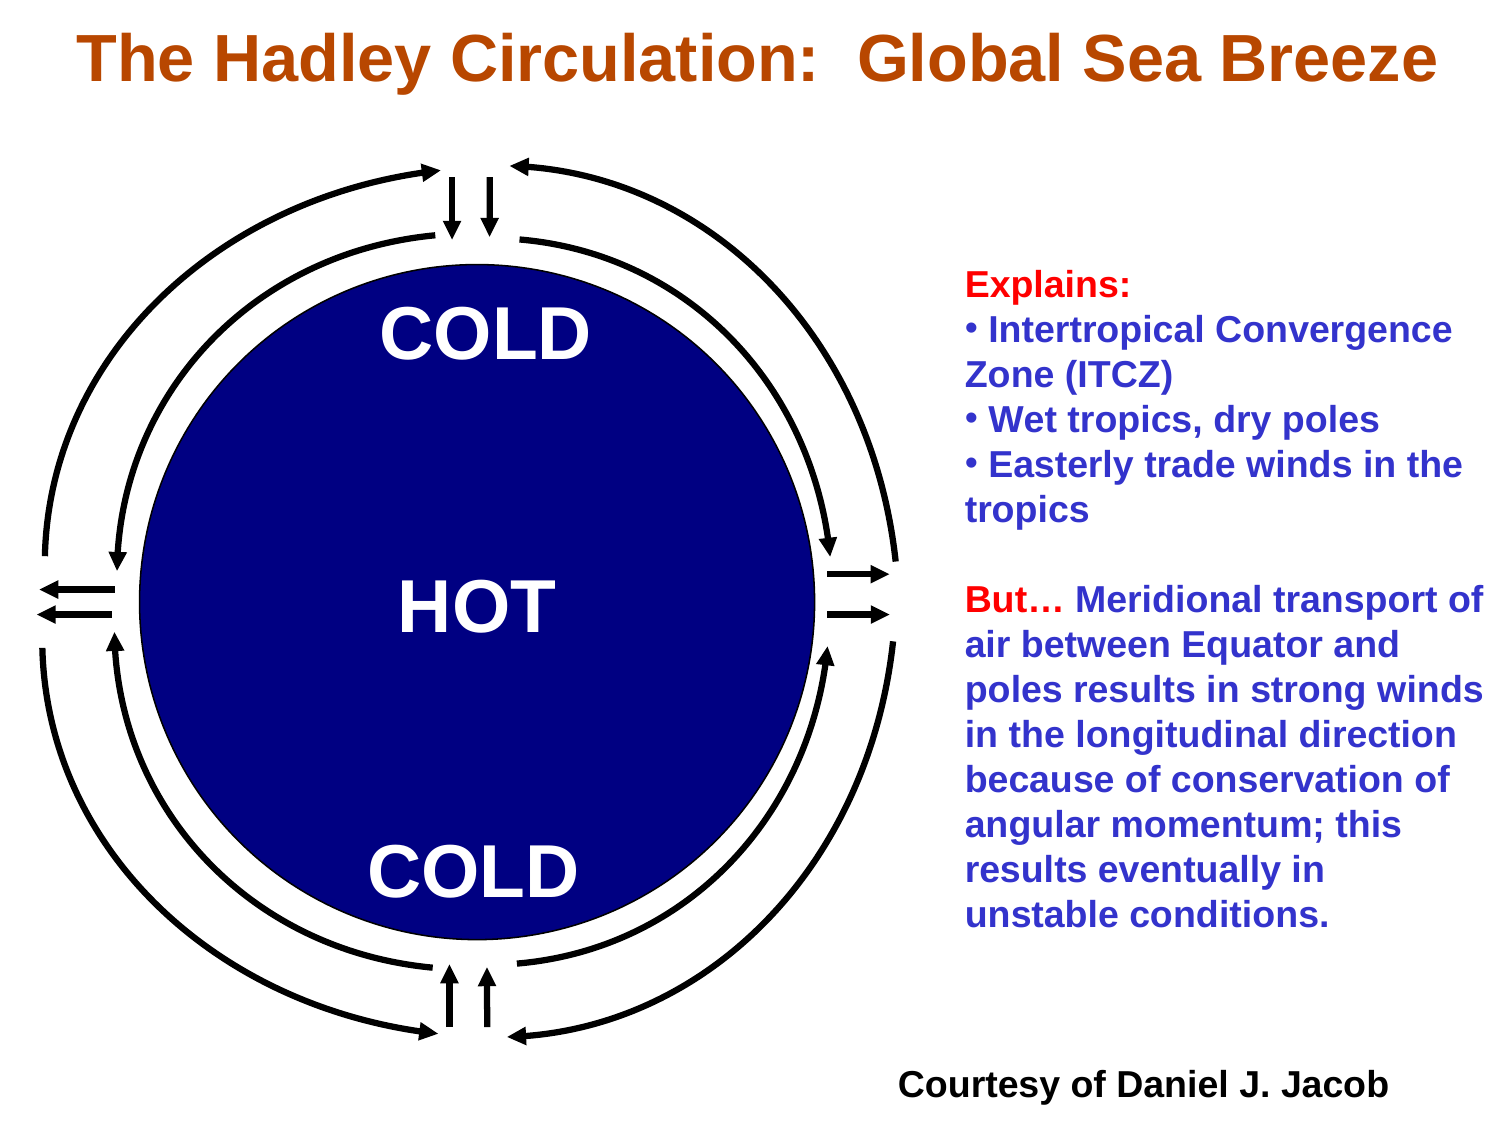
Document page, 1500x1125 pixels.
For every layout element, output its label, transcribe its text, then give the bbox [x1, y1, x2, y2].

text_box The Hadley Circulation: Global Sea Breeze [59, 14, 1457, 127]
text_box Explains: Intertropical Convergence Zone (ITCZ) Wet tropics, dry poles Easterly trade winds in the tropics But… Meridional transport of air between Equator and poles results in strong winds in the longitudinal direction because of conservation of angular momentum; this results eventually in unstable conditions. [949, 251, 1500, 943]
text_box HOT [139, 284, 815, 919]
text_box HOT [363, 920, 591, 940]
text_box HOT [389, 264, 565, 276]
text_box Courtesy of Daniel J. Jacob [882, 1052, 1405, 1114]
title THE HADLEY CIRCULATION (1735): global sea breeze [99, 0, 1463, 188]
text_box COLD [364, 276, 608, 383]
text_box COLD [352, 814, 595, 920]
